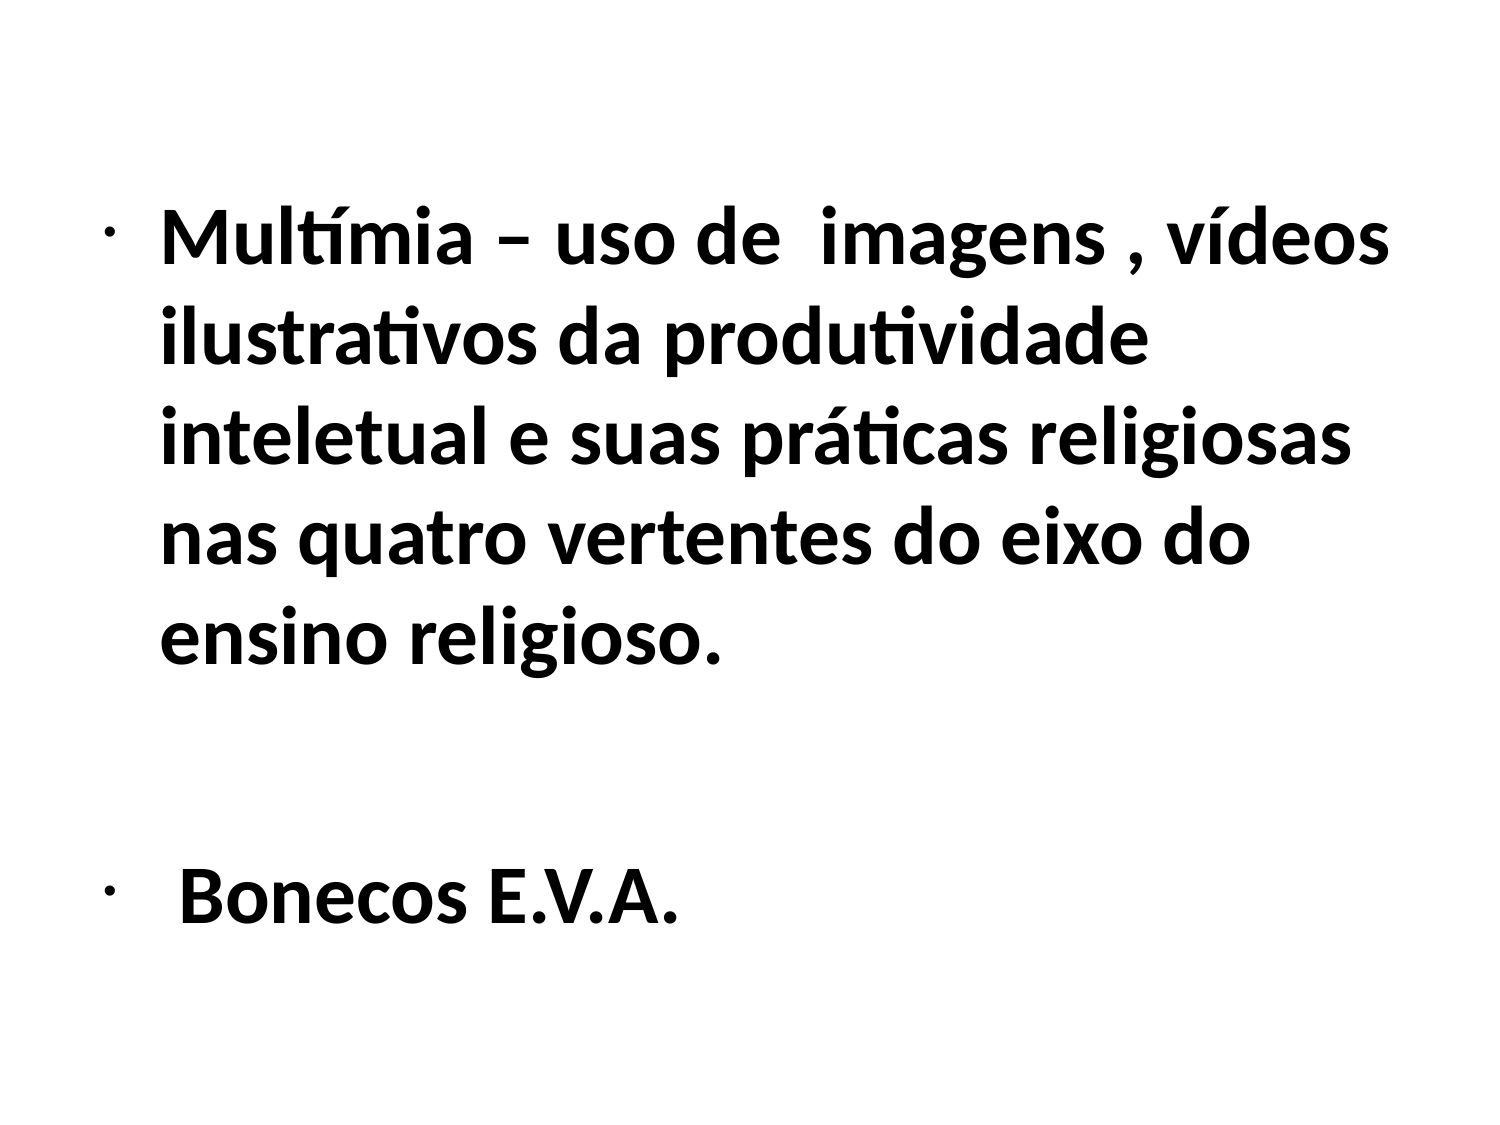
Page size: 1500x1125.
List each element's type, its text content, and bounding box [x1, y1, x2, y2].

list Multímia – uso de imagens , vídeos ilustrativos da produtividade inteletual e suas práticas religiosas nas quatro vertentes do eixo do ensino religioso. Bonecos E.V.A. [88, 44, 1425, 1024]
